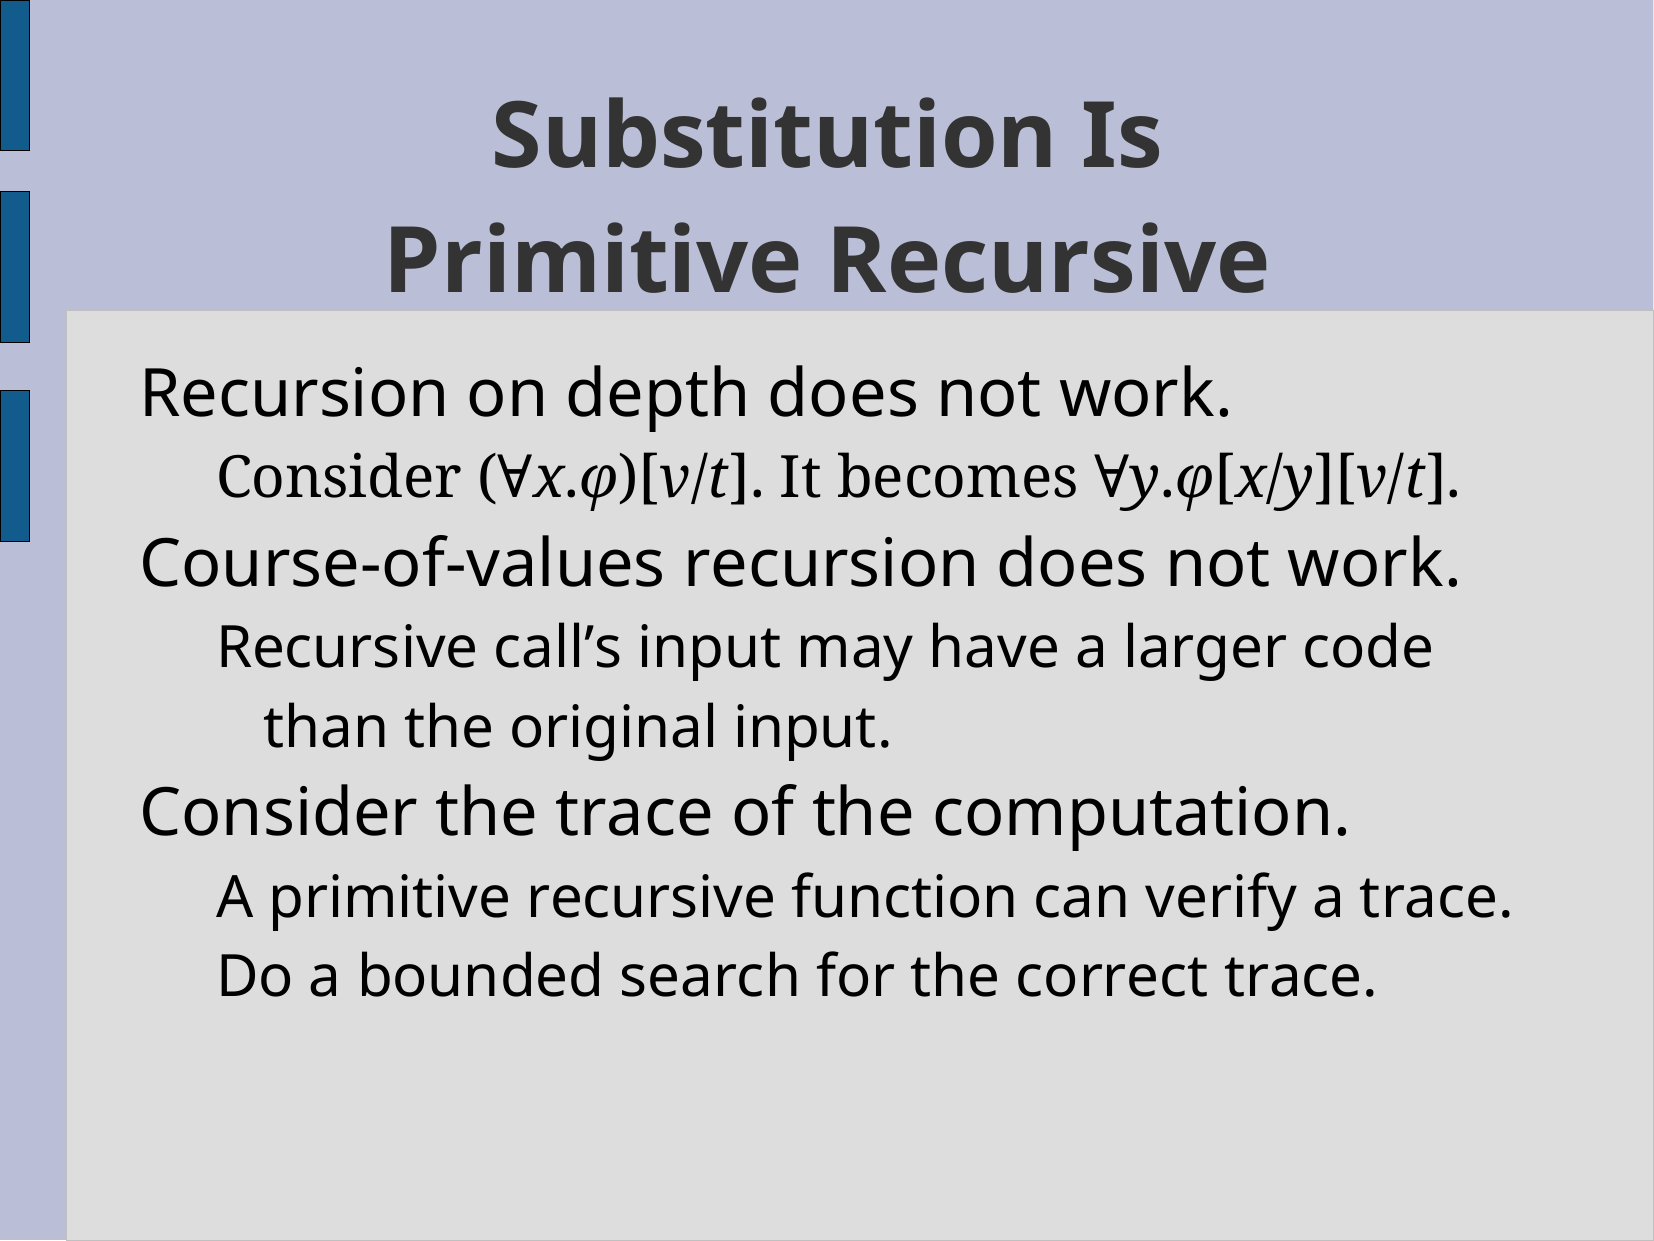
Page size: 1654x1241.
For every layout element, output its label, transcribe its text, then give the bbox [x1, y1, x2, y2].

list Recursion on depth does not work. Consider (∀x.φ)[v/t]. It becomes ∀y.φ[x/y][v/t]. Course-of-values recursion does not work. Recursive call’s input may have a larger code than the original input. Consider the trace of the computation. A primitive recursive function can verify a trace. Do a bounded search for the correct trace. [121, 344, 1534, 1220]
title Substitution Is Primitive Recursive [121, 55, 1534, 334]
